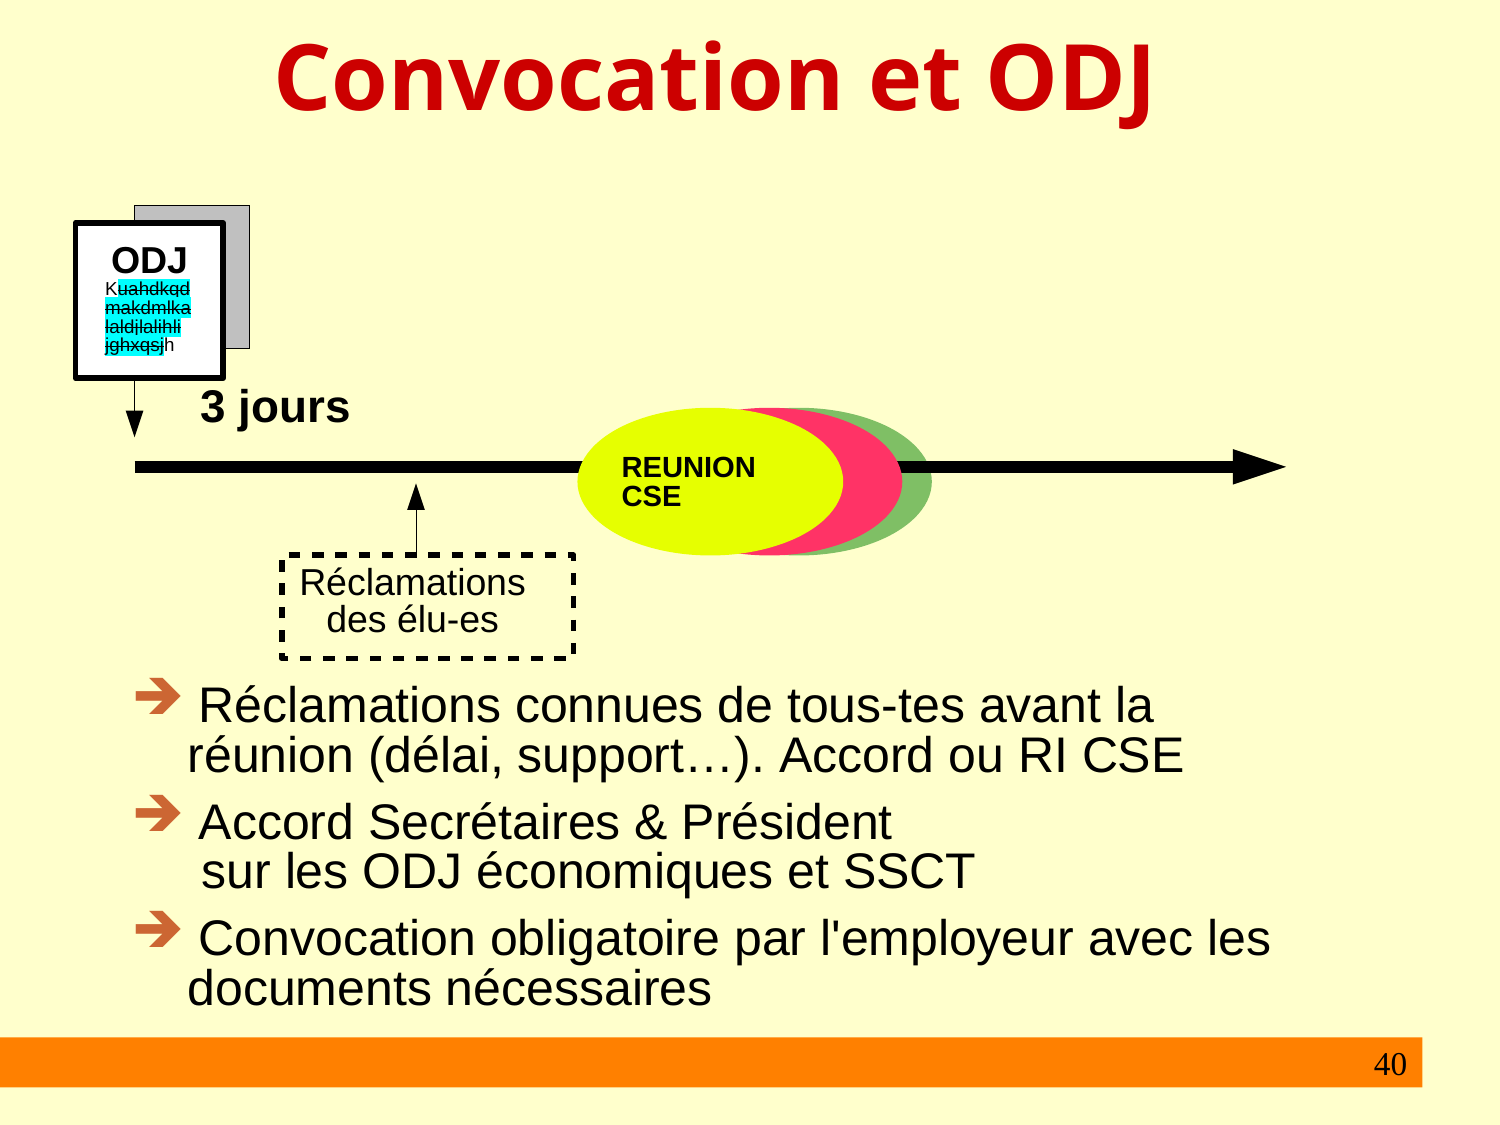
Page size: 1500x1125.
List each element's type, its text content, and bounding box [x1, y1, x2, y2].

text_box Réclamations des élu-es [281, 555, 574, 659]
list Réclamations connues de tous-tes avant la réunion (délai, support…). Accord ou RI CSE Accord Secrétaires & Président sur les ODJ économiques et SSCT Convocation obligatoire par l'employeur avec les documents nécessaires [116, 568, 1328, 950]
text_box [577, 407, 932, 556]
text_box [75, 205, 250, 379]
text_box ODJ Kuahdkqdmakdmlkalaldjlalihli jghxqsjh [90, 236, 209, 371]
title Convocation et ODJ [41, 0, 1390, 200]
text_box 3 jours [185, 378, 373, 449]
text_box REUNION CSE [606, 446, 903, 526]
text_box <numéro> [0, 1037, 1423, 1088]
